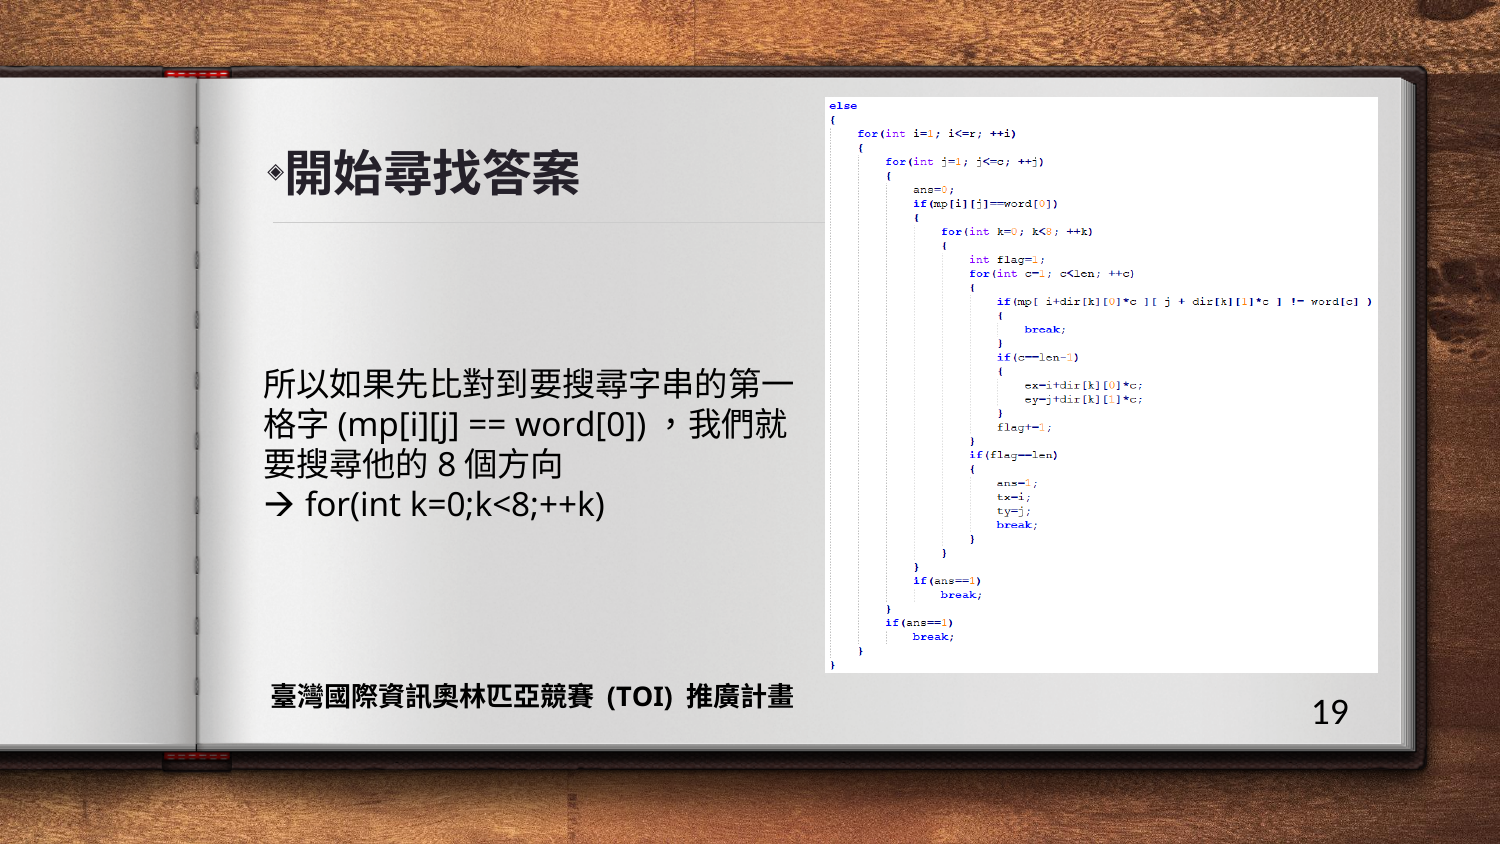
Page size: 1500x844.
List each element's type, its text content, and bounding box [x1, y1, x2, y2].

text_box 所以如果先比對到要搜尋字串的第一格字(mp[i][j] == word[0])，我們就要搜尋他的8個方向  for(int k=0;k<8;++k) [248, 355, 825, 533]
picture [825, 97, 1378, 673]
list 開始尋找答案 [252, 126, 825, 216]
text_box 18 [1295, 672, 1386, 737]
